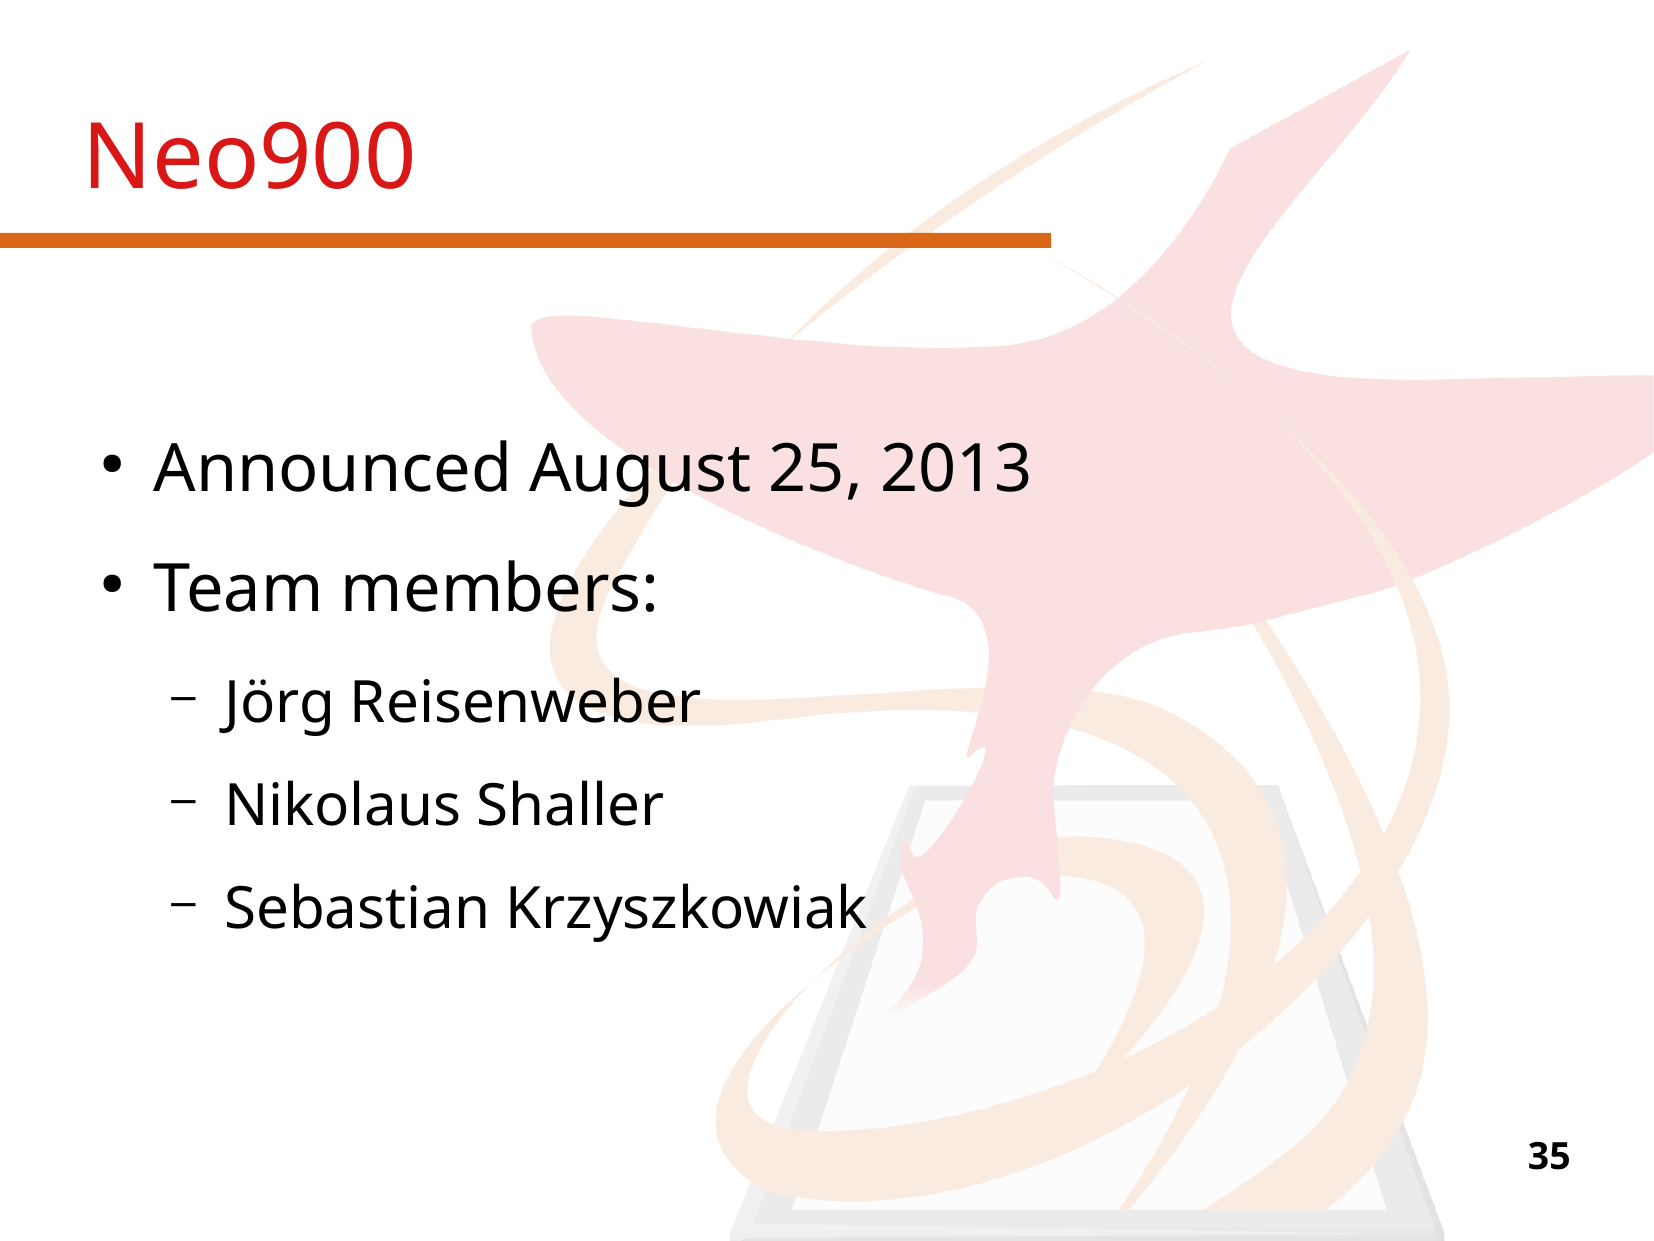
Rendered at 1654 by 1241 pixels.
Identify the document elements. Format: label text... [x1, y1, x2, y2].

picture [531, 49, 1654, 1241]
list Announced August 25, 2013 Team members: Jörg Reisenweber Nikolaus Shaller Sebastian Krzyszkowiak [82, 290, 1571, 1075]
title Neo900 [82, 49, 1571, 257]
